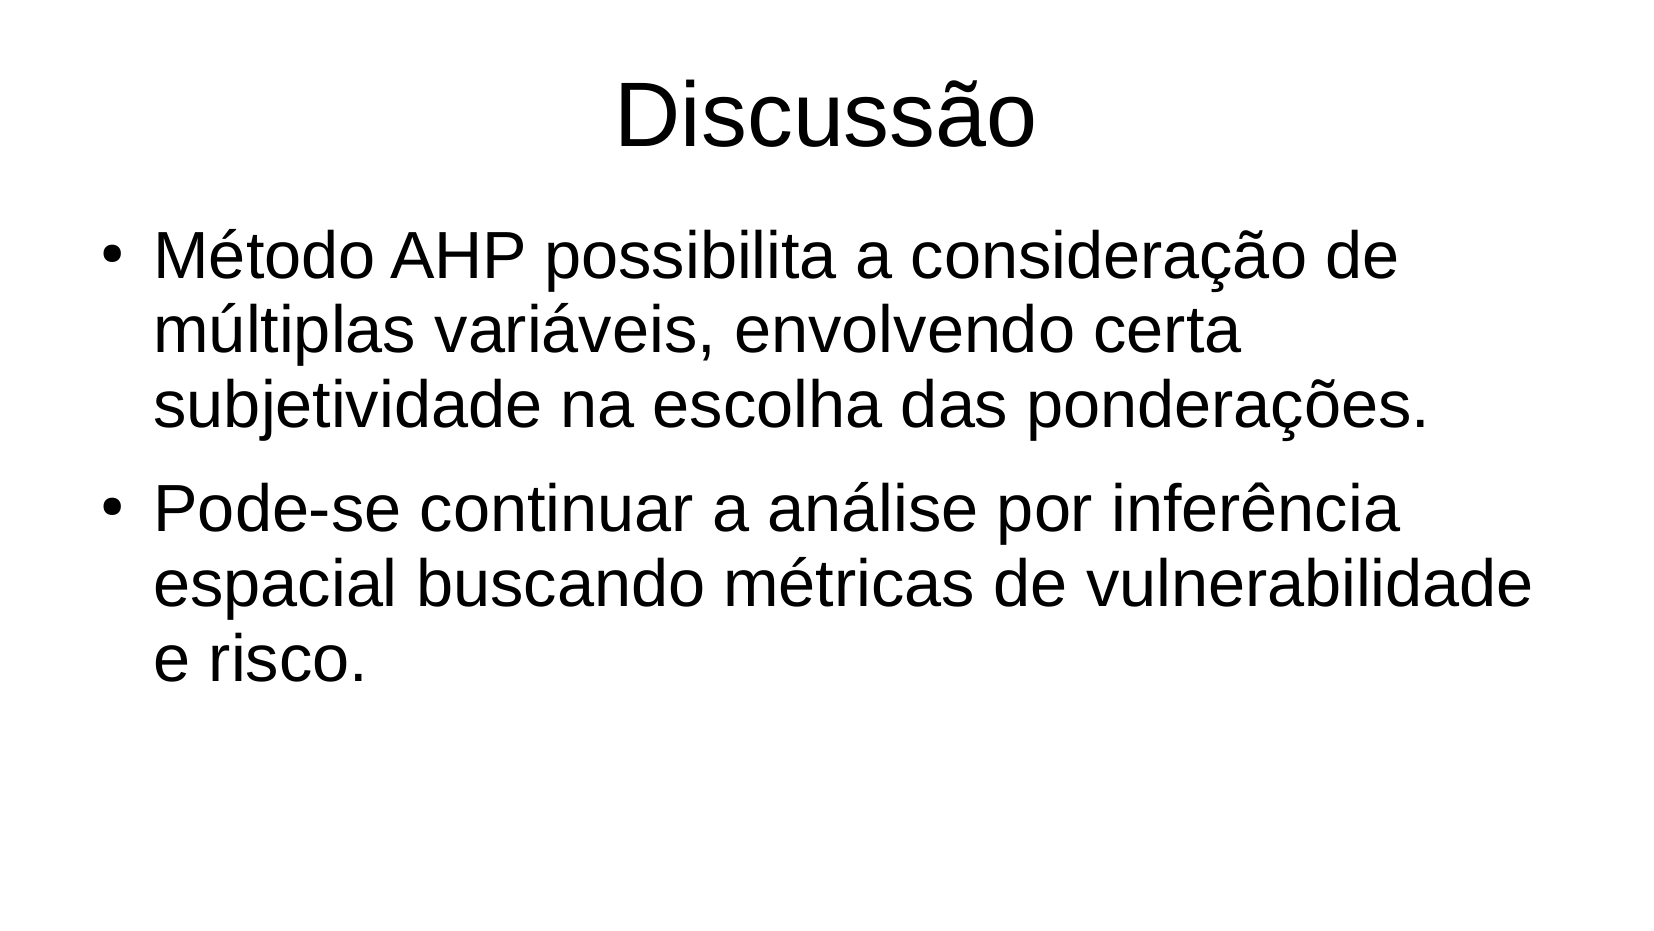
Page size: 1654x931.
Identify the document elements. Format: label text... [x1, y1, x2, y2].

title Discussão [82, 37, 1571, 193]
list Método AHP possibilita a consideração de múltiplas variáveis, envolvendo certa subjetividade na escolha das ponderações. Pode-se continuar a análise por inferência espacial buscando métricas de vulnerabilidade e risco. [82, 217, 1571, 758]
